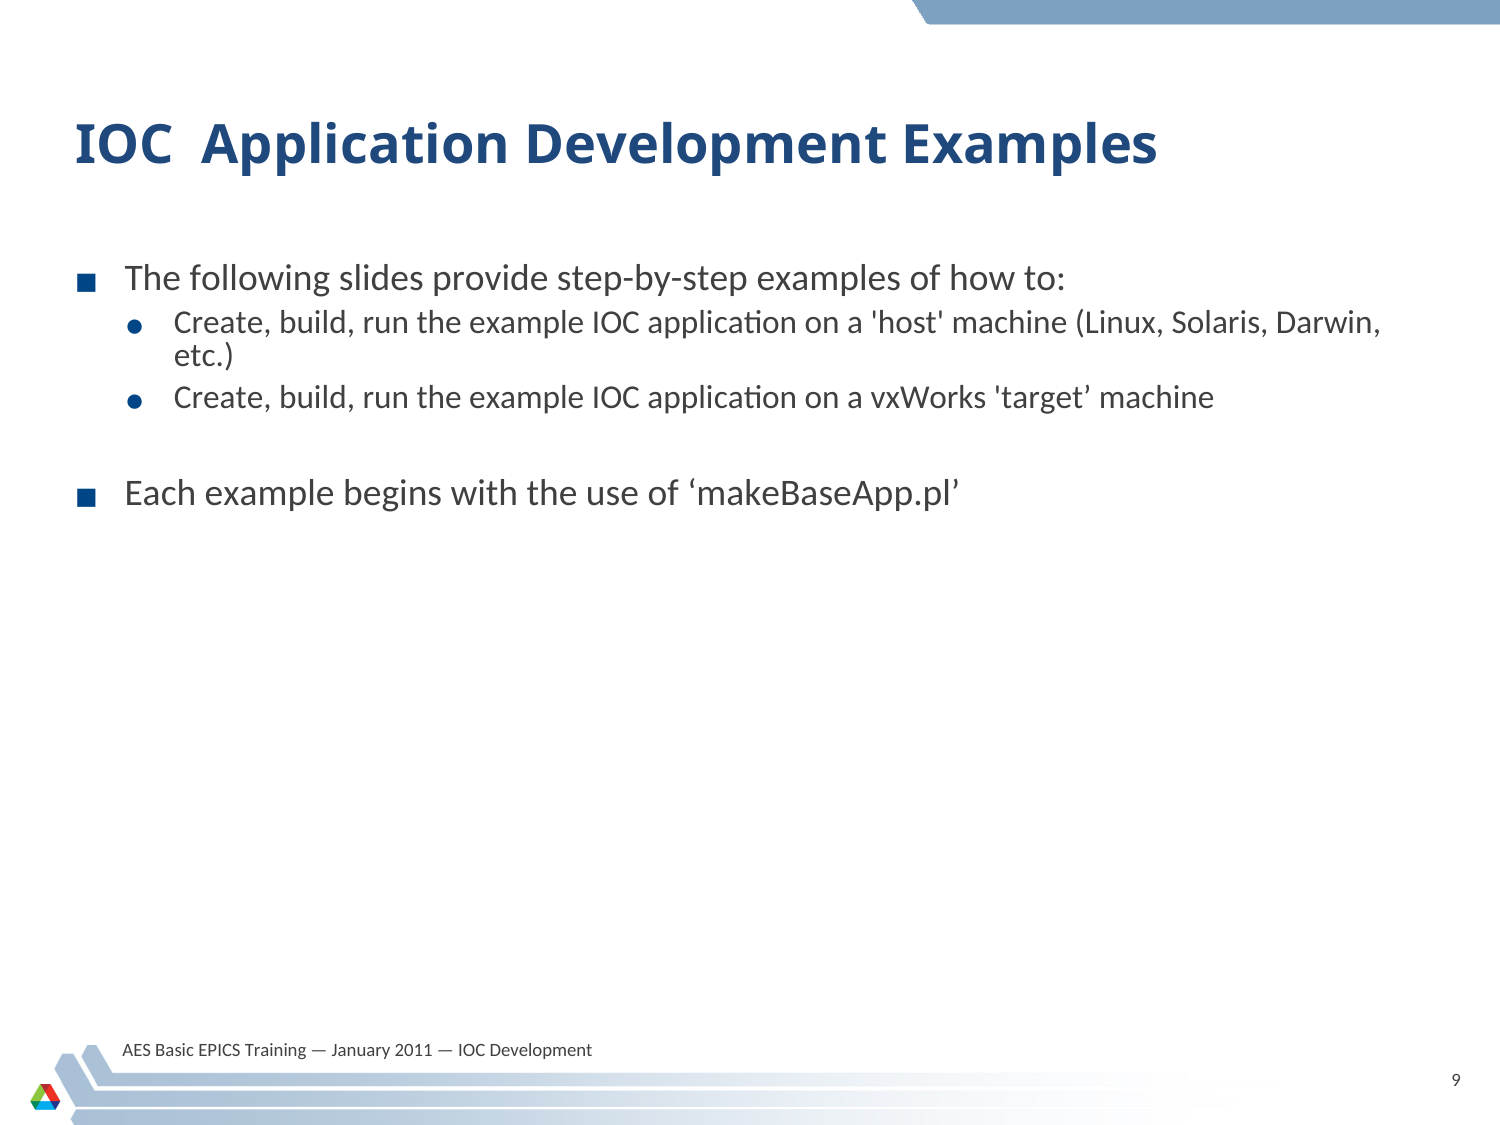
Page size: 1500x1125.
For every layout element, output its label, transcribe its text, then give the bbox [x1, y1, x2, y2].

list The following slides provide step-by-step examples of how to: Create, build, run the example IOC application on a 'host' machine (Linux, Solaris, Darwin, etc.) Create, build, run the example IOC application on a vxWorks 'target’ machine Each example begins with the use of ‘makeBaseApp.pl’ [75, 262, 1426, 583]
picture [0, 1037, 1500, 1125]
title IOC Application Development Examples [75, 111, 1426, 175]
picture [0, 0, 1500, 26]
